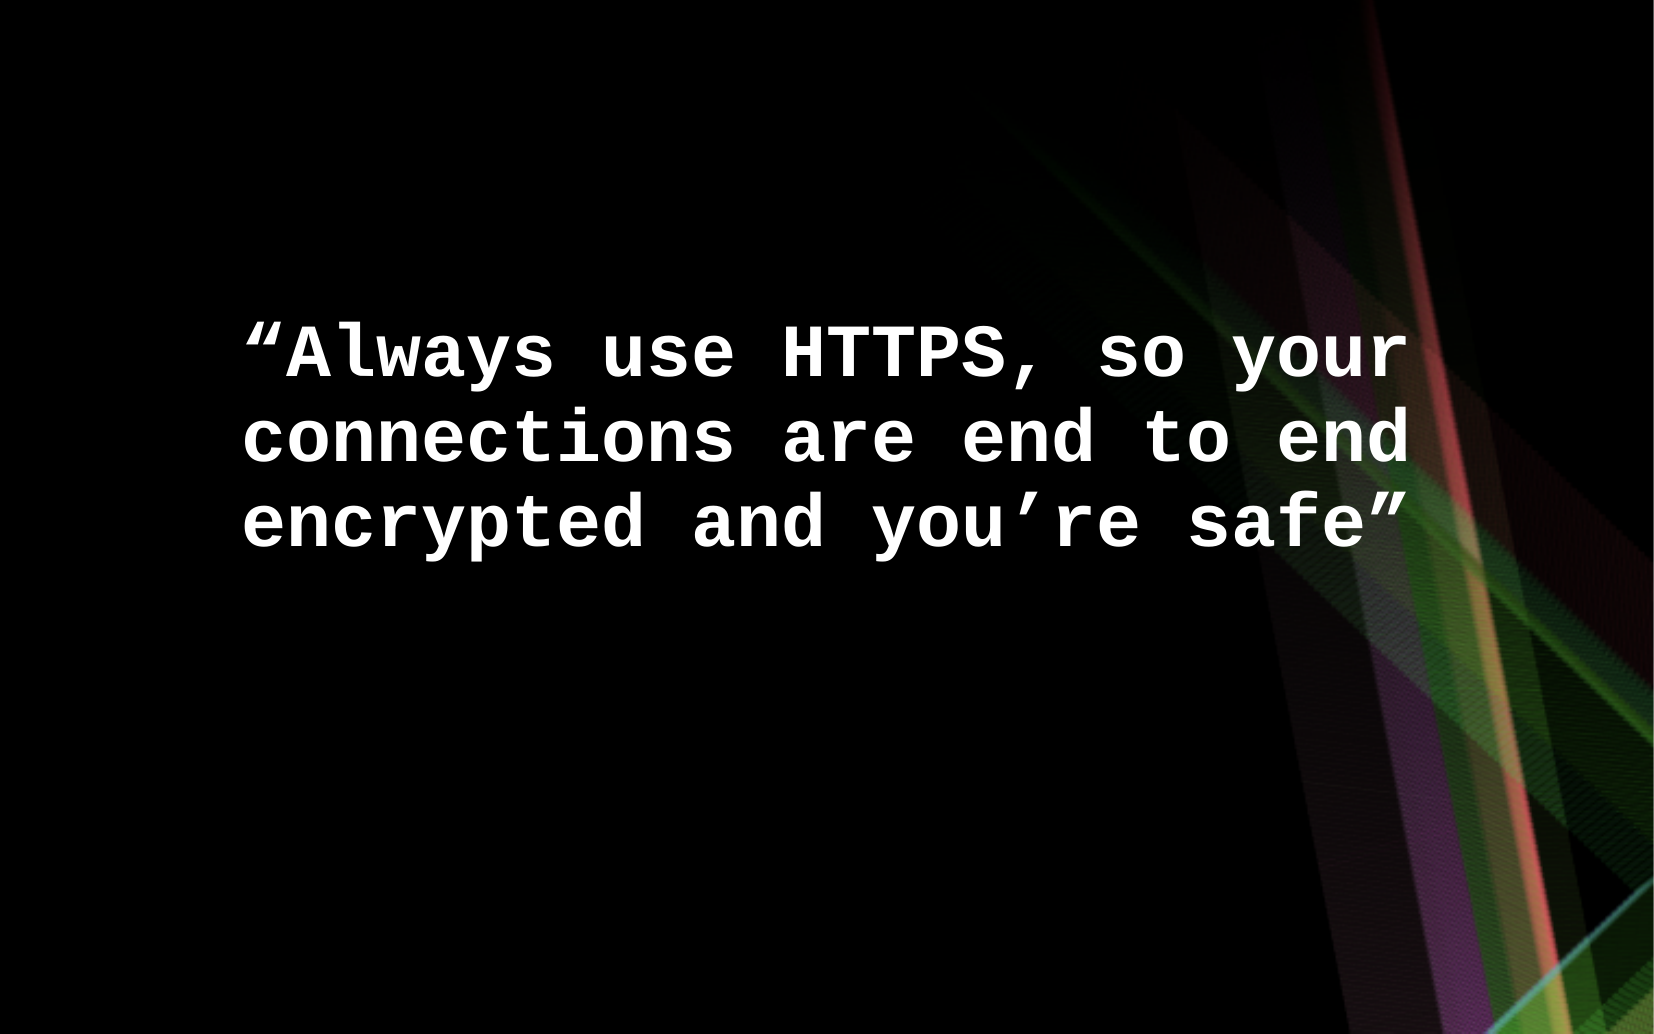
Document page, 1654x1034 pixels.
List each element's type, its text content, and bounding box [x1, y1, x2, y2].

subtitle “Always use HTTPS, so your connections are end to end encrypted and you’re safe” [82, 41, 1571, 842]
picture [0, 0, 1654, 1034]
